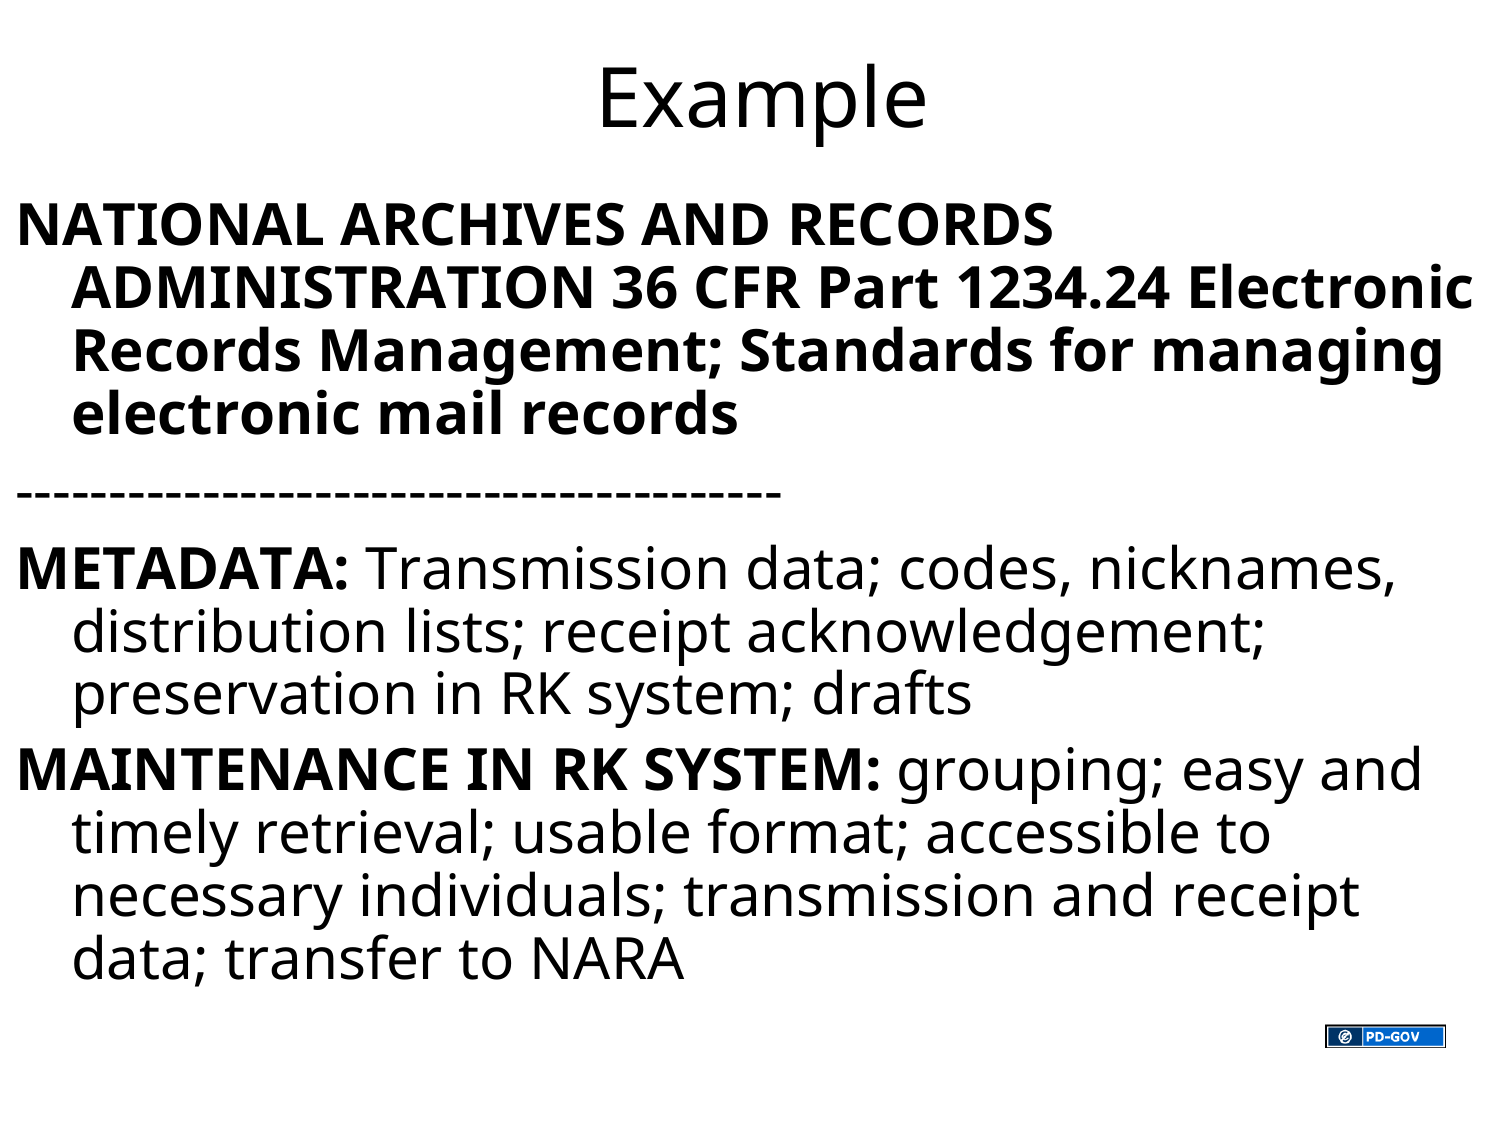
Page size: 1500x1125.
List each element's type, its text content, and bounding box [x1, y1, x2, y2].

picture [1325, 1024, 1446, 1048]
list NATIONAL ARCHIVES AND RECORDS ADMINISTRATION 36 CFR Part 1234.24 Electronic Records Management; Standards for managing electronic mail records ----------------------------------------- METADATA: Transmission data; codes, nicknames, distribution lists; receipt acknowledgement; preservation in RK system; drafts MAINTENANCE IN RK SYSTEM: grouping; easy and timely retrieval; usable format; accessible to necessary individuals; transmission and receipt data; transfer to NARA [0, 187, 1500, 1125]
title Example [125, 36, 1401, 152]
